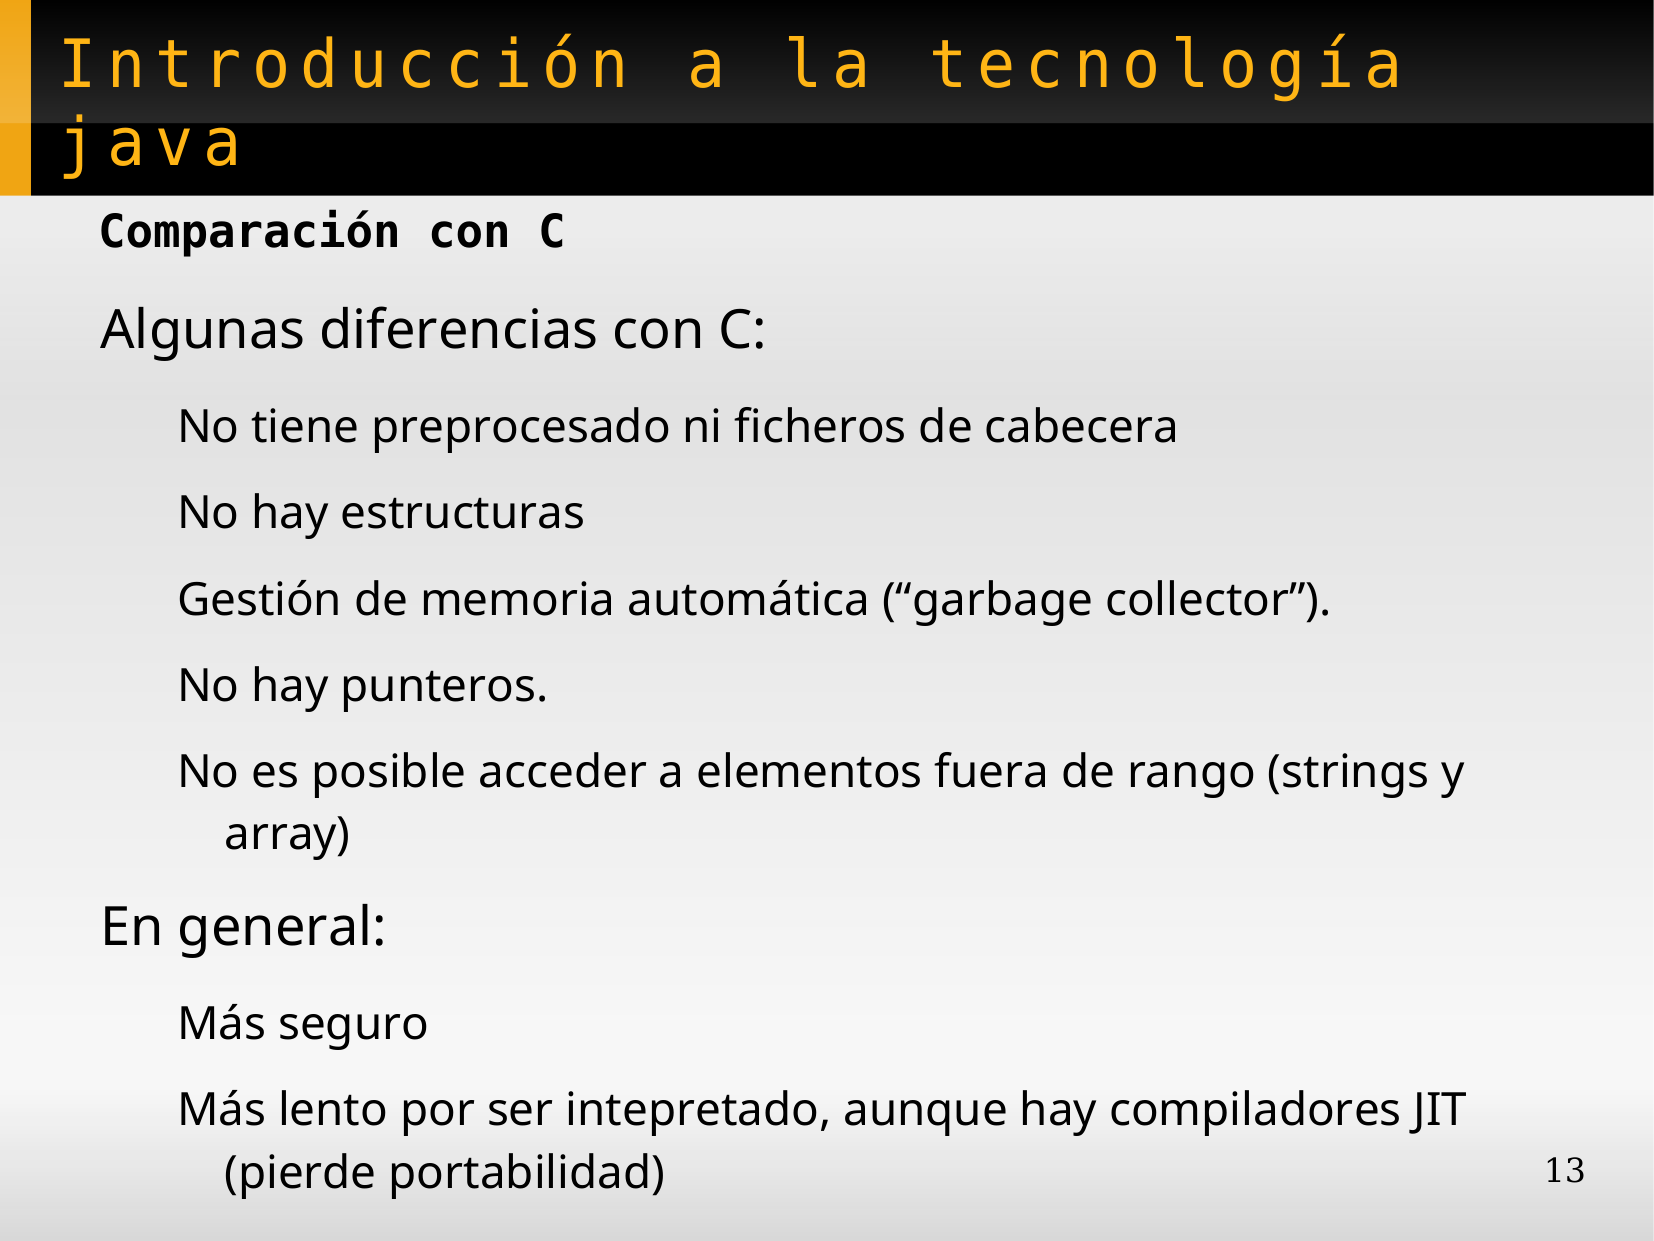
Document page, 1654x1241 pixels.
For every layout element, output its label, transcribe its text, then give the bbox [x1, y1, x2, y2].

title Introducción a la tecnología java [59, 25, 1595, 182]
list Algunas diferencias con C: No tiene preprocesado ni ficheros de cabecera No hay estructuras Gestión de memoria automática (“garbage collector”). No hay punteros. No es posible acceder a elementos fuera de rango (strings y array) En general: Más seguro Más lento por ser intepretado, aunque hay compiladores JIT (pierde portabilidad) [82, 290, 1571, 1109]
picture [0, 0, 1654, 1241]
text_box Comparación con C [83, 197, 581, 266]
